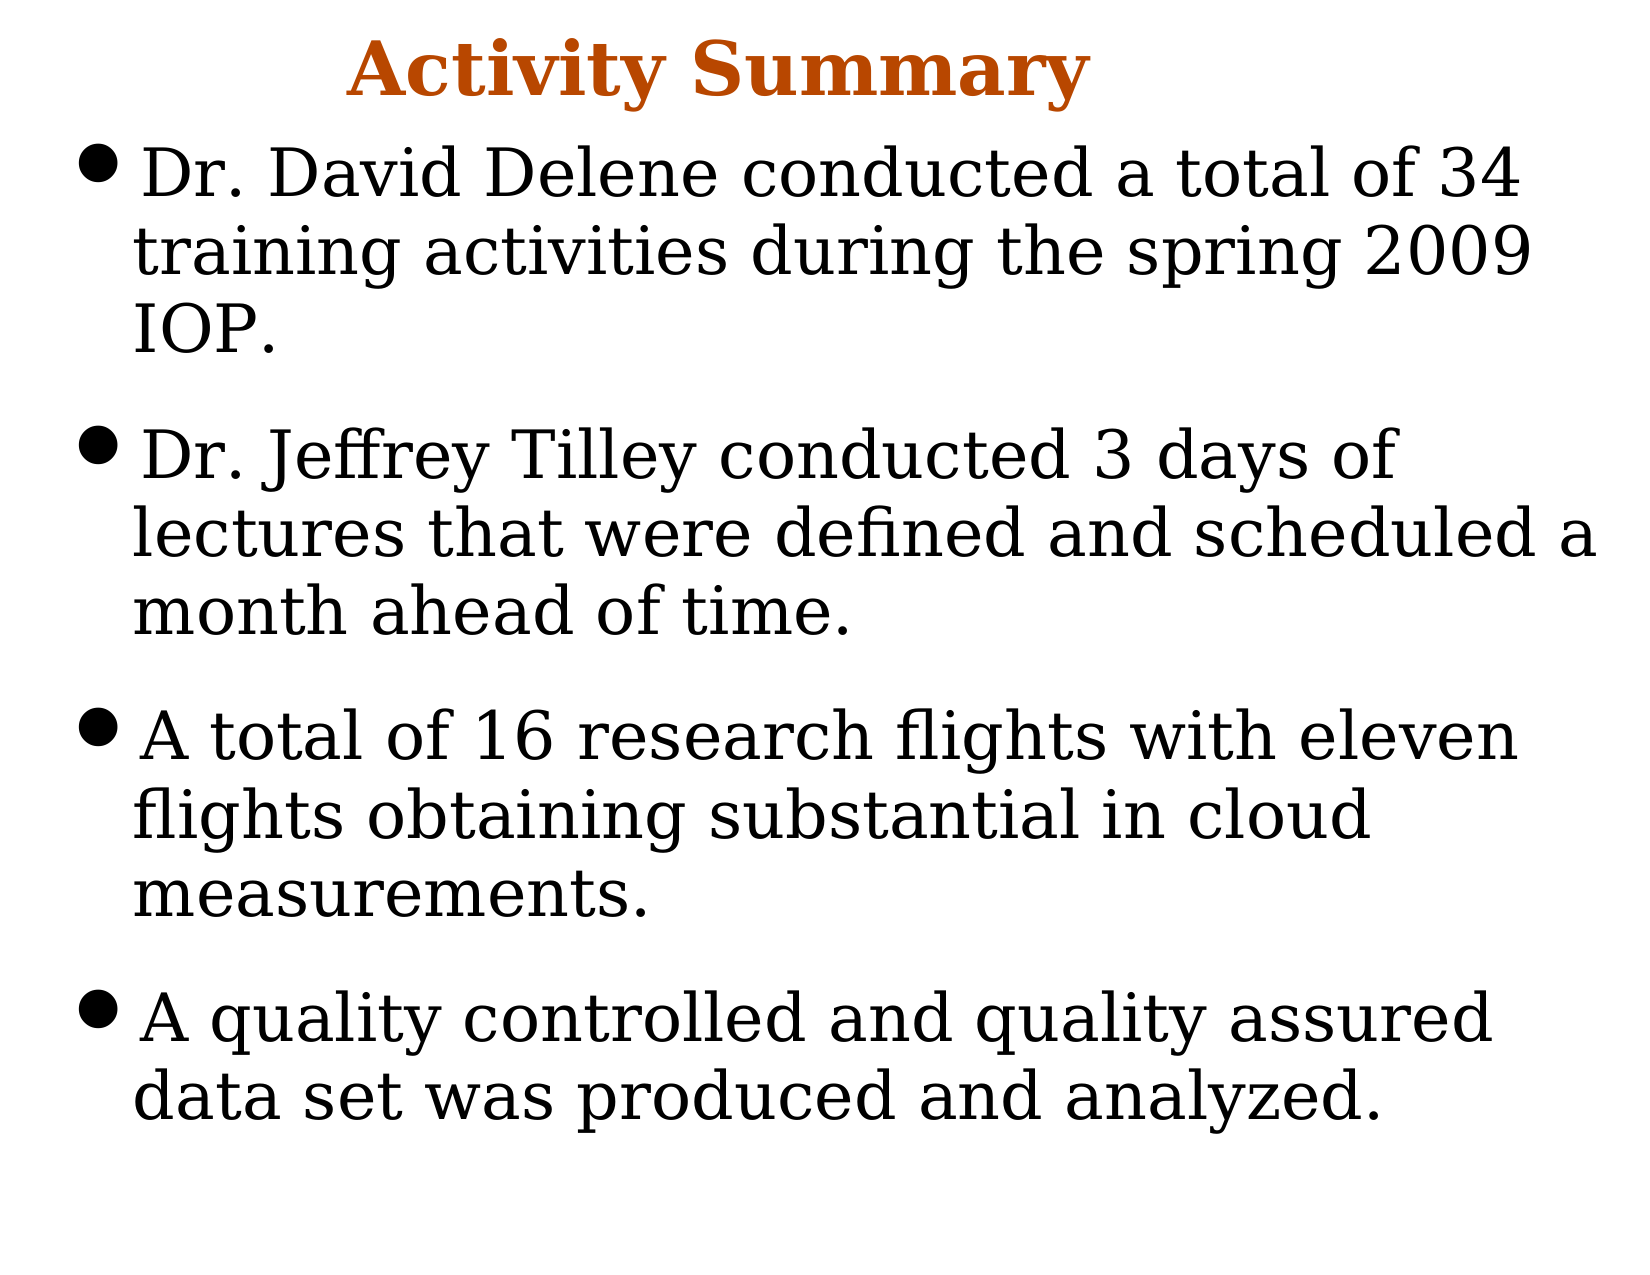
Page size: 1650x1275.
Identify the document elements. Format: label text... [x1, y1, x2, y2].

text_box Activity Summary [337, 23, 1100, 113]
text_box Dr. David Delene conducted a total of 34 training activities during the spring 2009 IOP. Dr. Jeffrey Tilley conducted 3 days of lectures that were defined and scheduled a month ahead of time. A total of 16 research flights with eleven flights obtaining substantial in cloud measurements. A quality controlled and quality assured data set was produced and analyzed. [58, 124, 1618, 1144]
